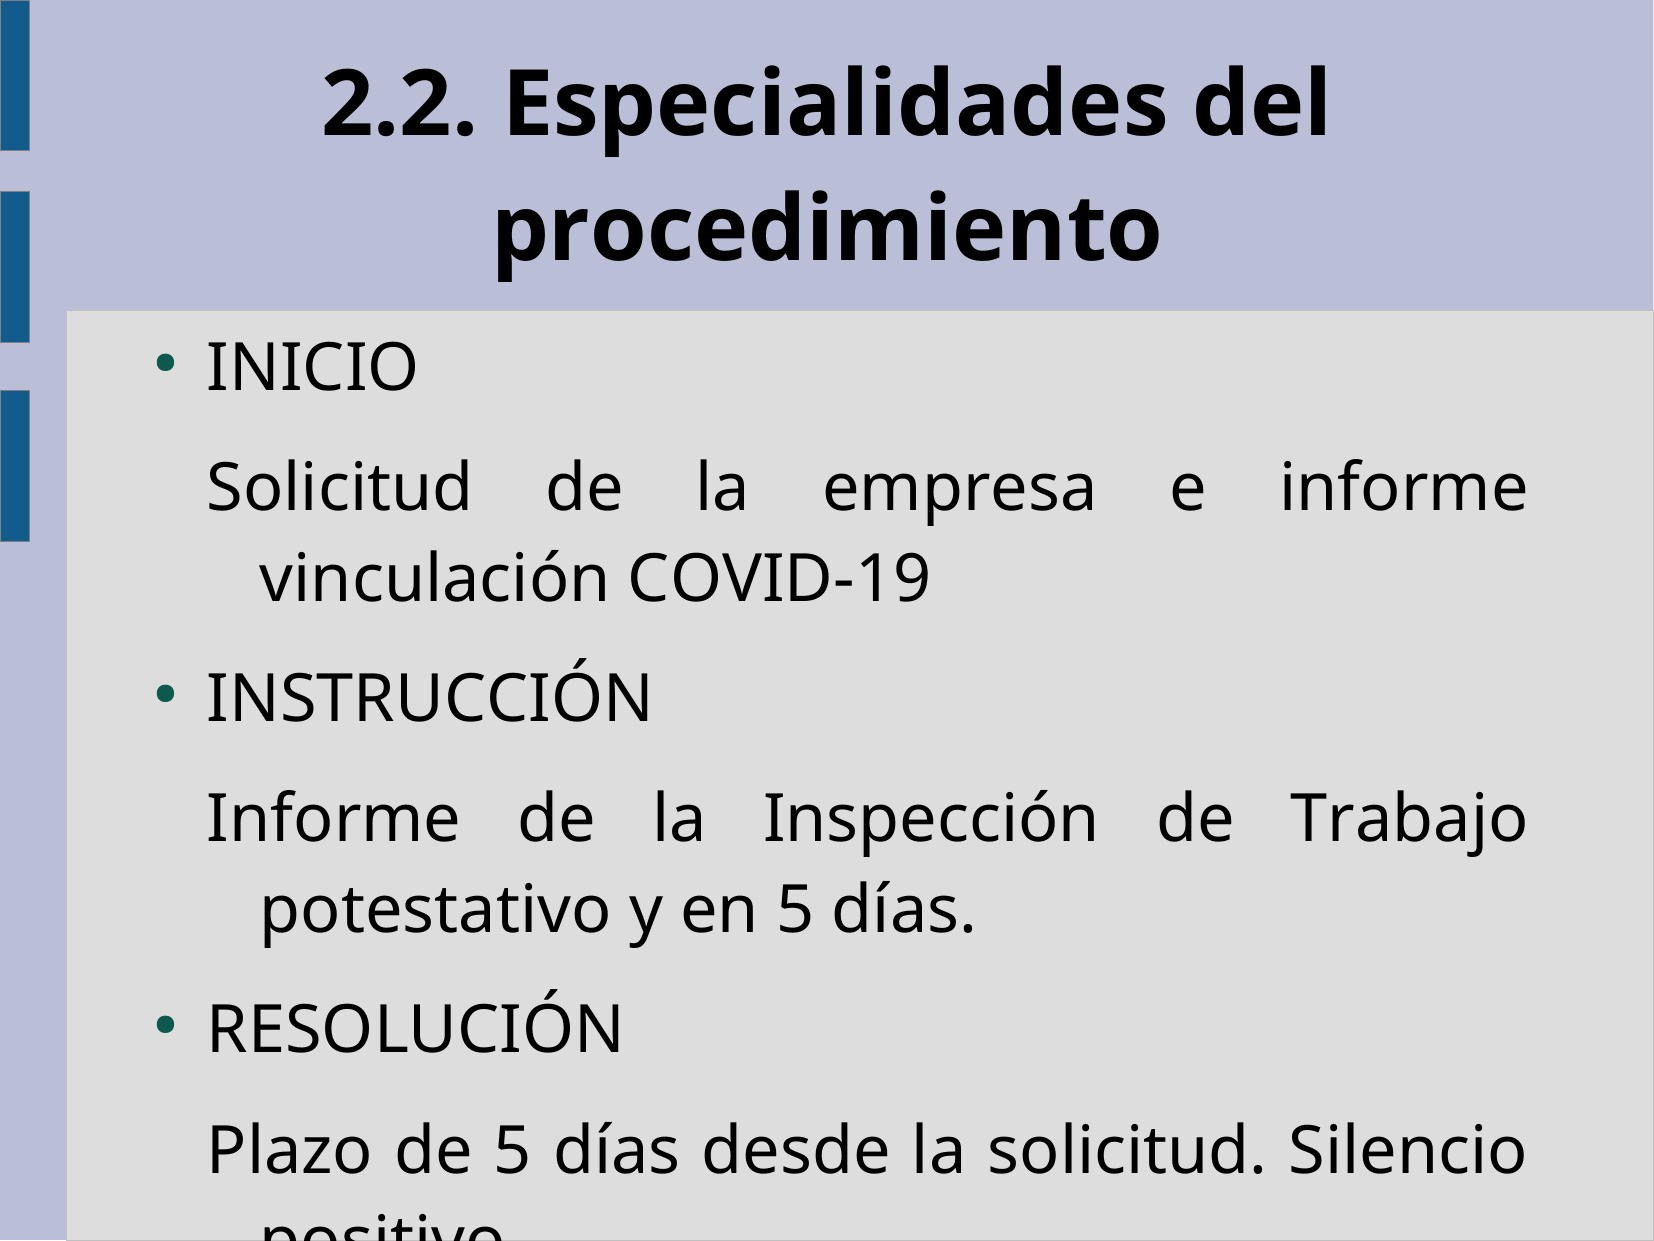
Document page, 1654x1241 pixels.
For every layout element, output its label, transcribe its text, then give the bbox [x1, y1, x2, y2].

title 2.2. Especialidades del procedimiento [121, 49, 1534, 275]
list INICIO Solicitud de la empresa e informe vinculación COVID-19 INSTRUCCIÓN Informe de la Inspección de Trabajo potestativo y en 5 días. RESOLUCIÓN Plazo de 5 días desde la solicitud. Silencio positivo [118, 318, 1531, 1205]
